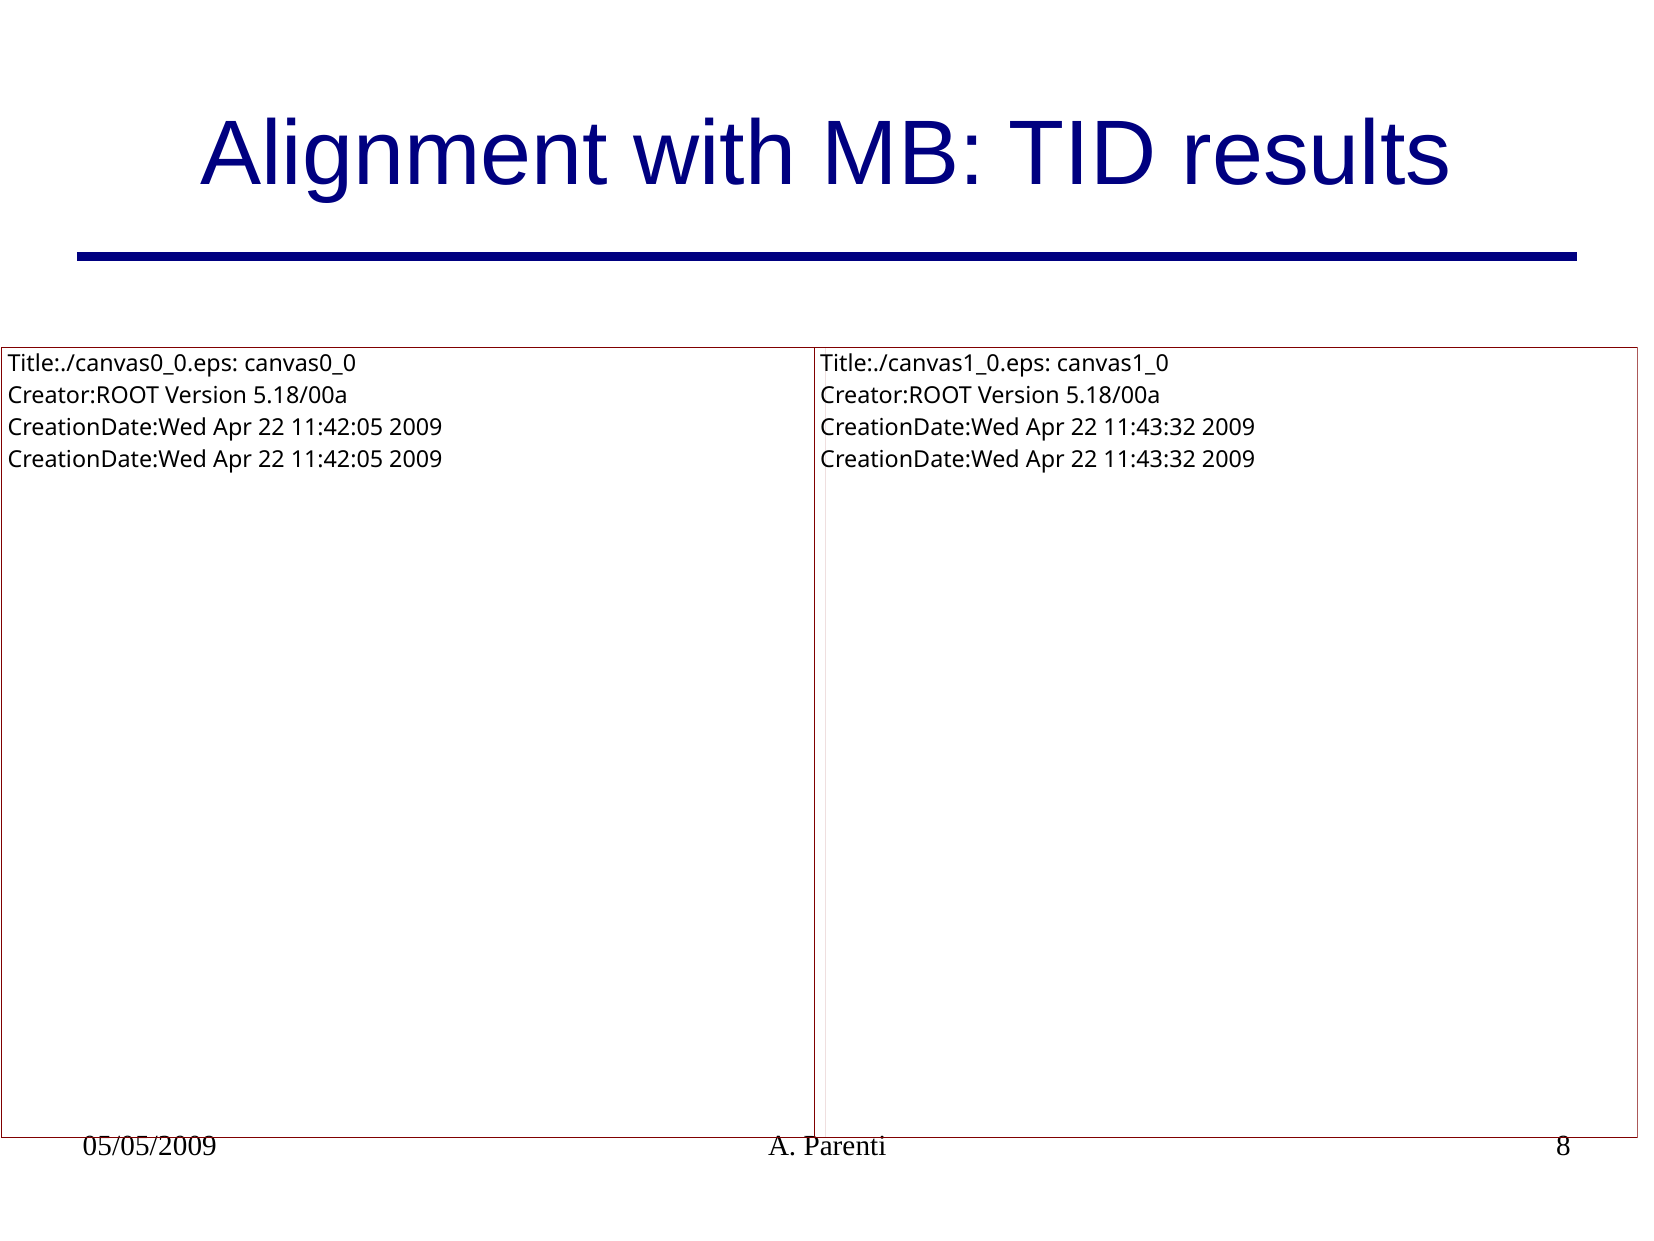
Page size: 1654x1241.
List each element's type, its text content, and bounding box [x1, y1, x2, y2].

title Alignment with MB: TID results [82, 49, 1571, 257]
picture [0, 345, 1638, 1138]
